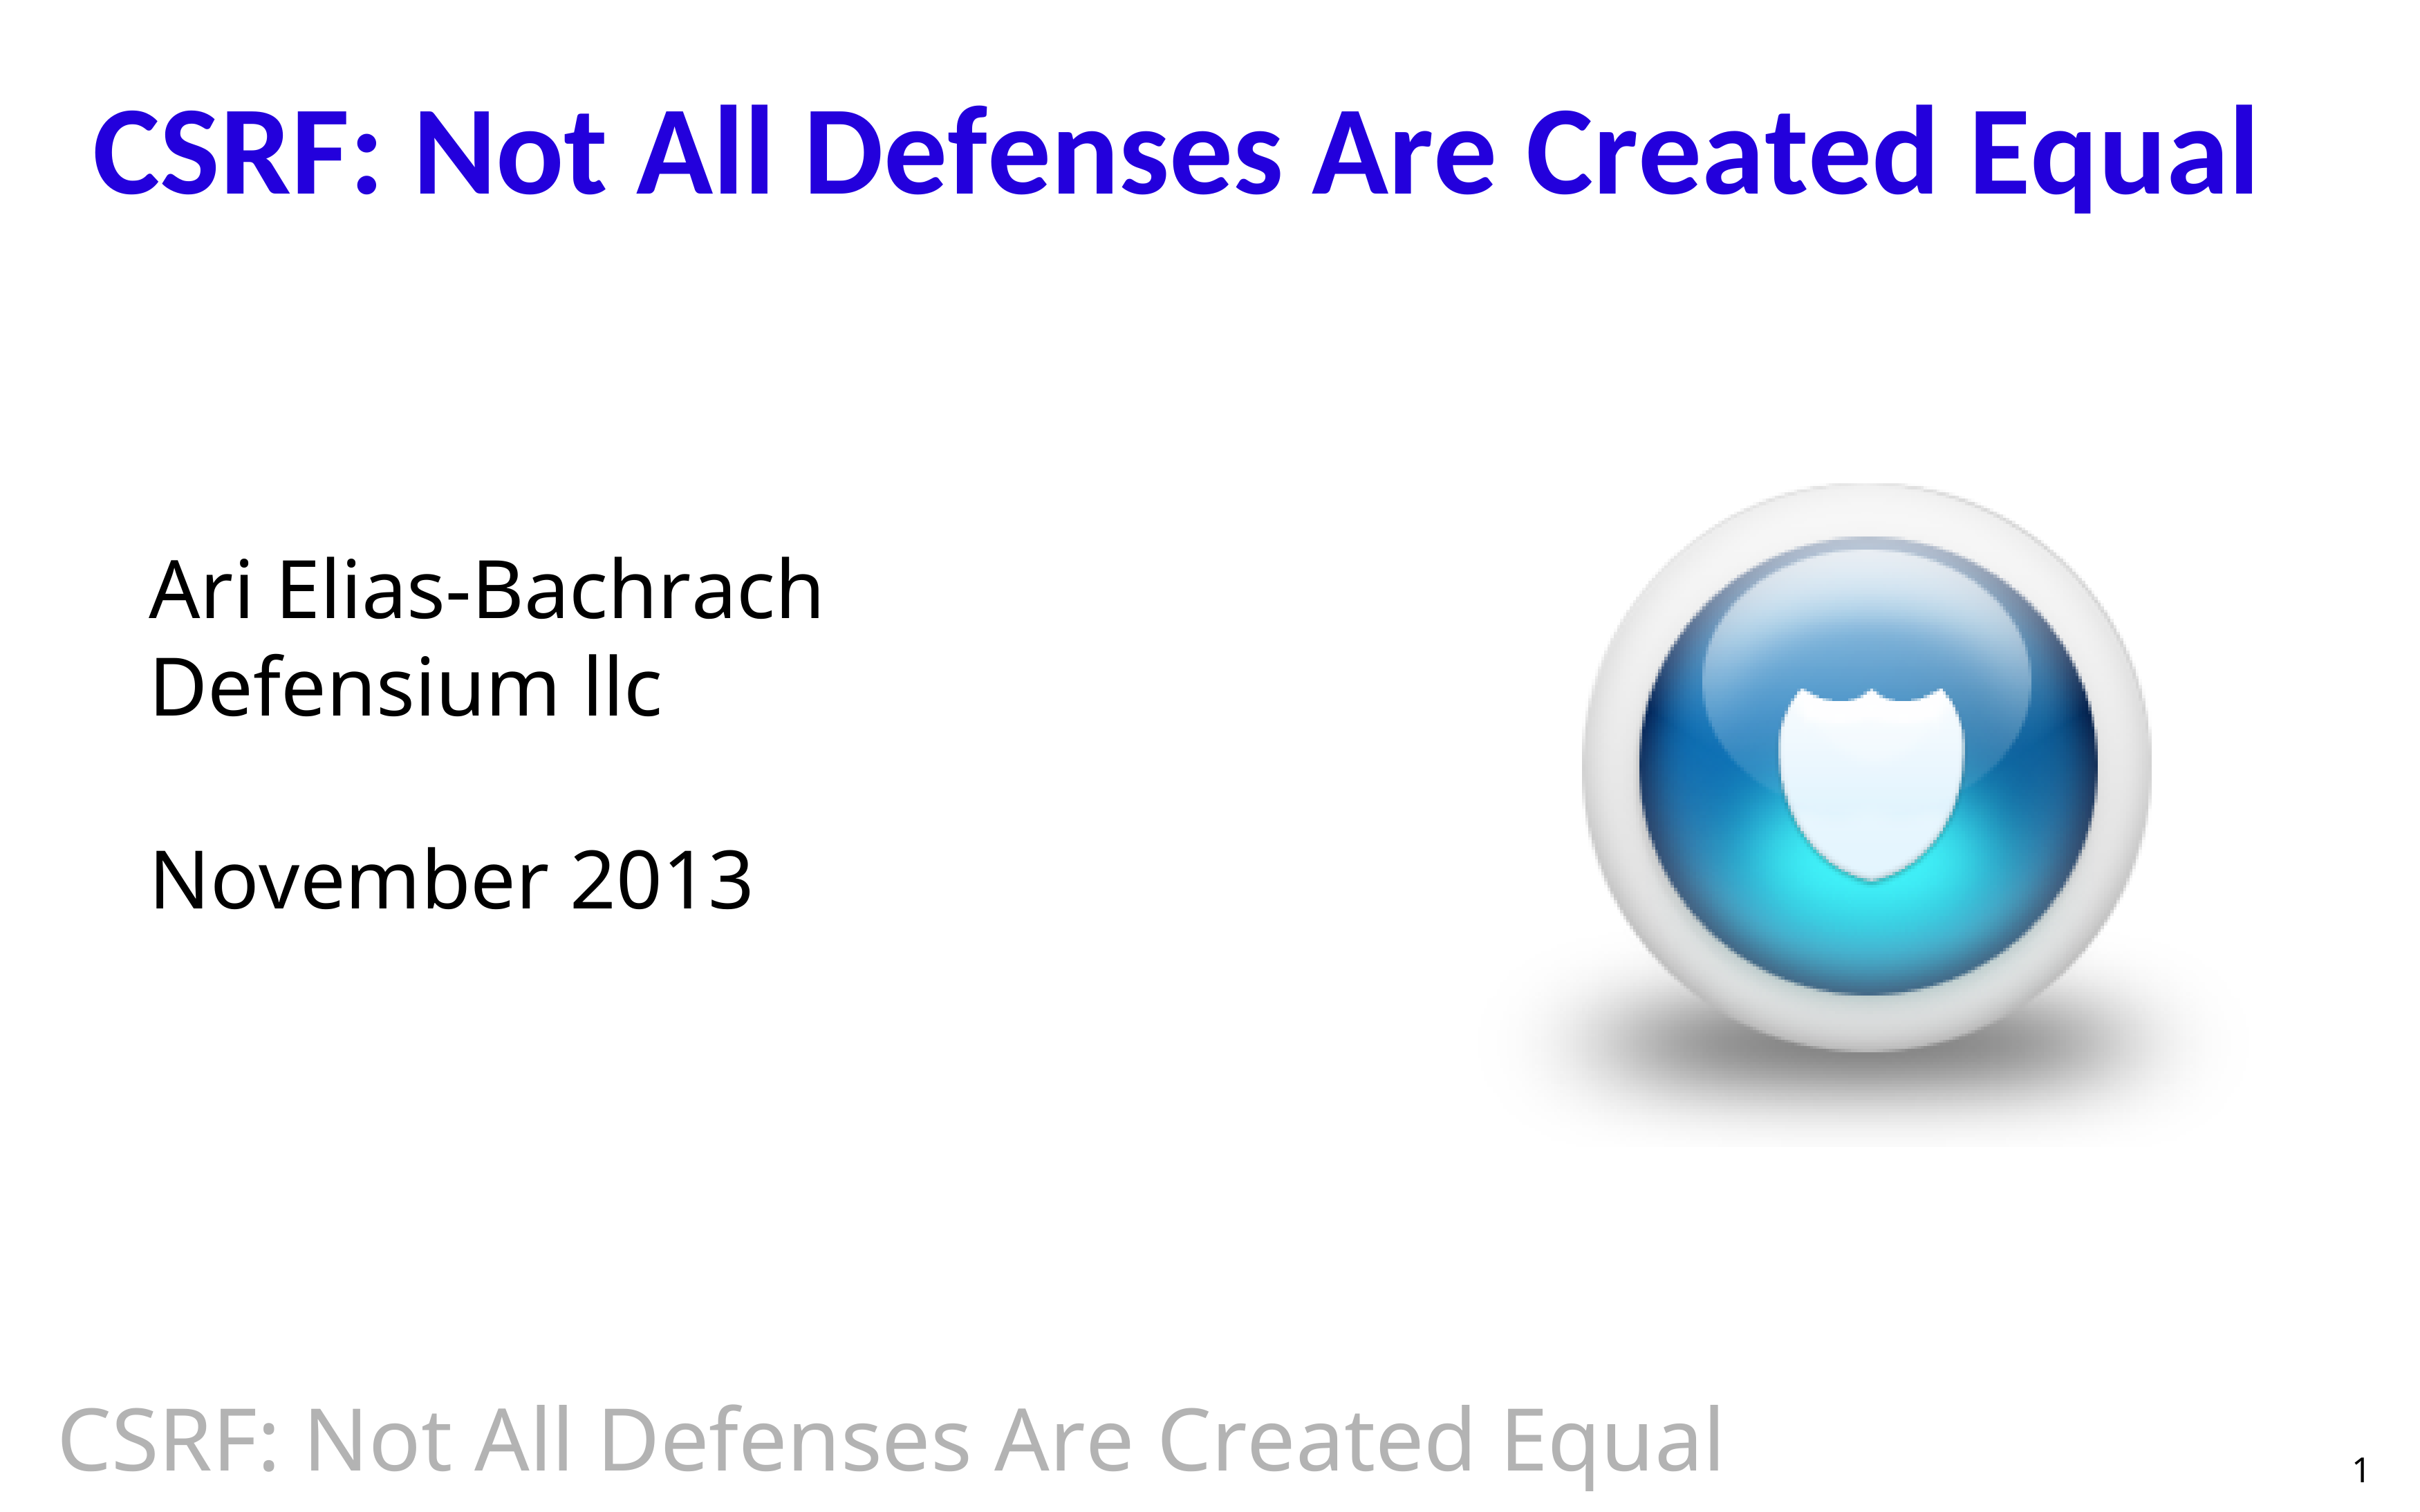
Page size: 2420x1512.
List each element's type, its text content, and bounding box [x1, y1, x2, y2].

text_box <number> [2334, 1443, 2390, 1497]
text_box CSRF: Not All Defenses Are Created Equal [83, 62, 2355, 225]
picture [1462, 373, 2272, 1183]
text_box Ari Elias-Bachrach Defensium llc November 2013 [135, 529, 1173, 935]
